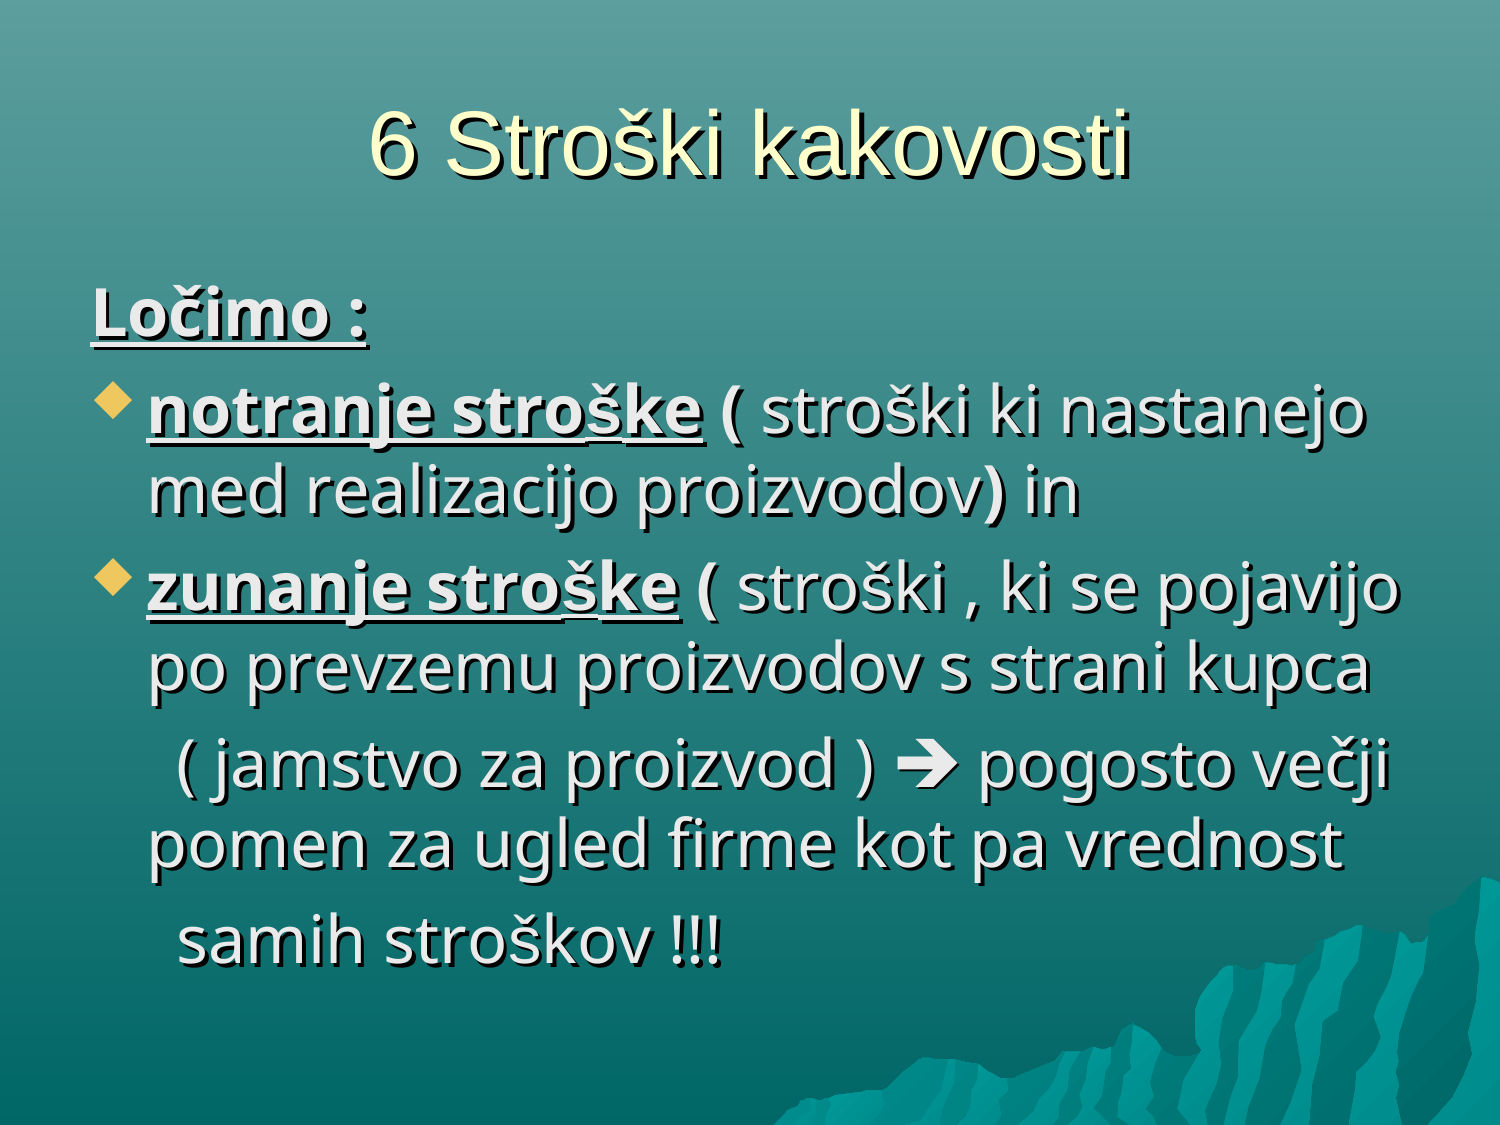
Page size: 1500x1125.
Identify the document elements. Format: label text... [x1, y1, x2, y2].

list Ločimo : notranje stroške ( stroški ki nastanejo med realizacijo proizvodov) in zunanje stroške ( stroški , ki se pojavijo po prevzemu proizvodov s strani kupca ( jamstvo za proizvod )  pogosto večji pomen za ugled firme kot pa vrednost samih stroškov !!! [75, 262, 1426, 1006]
title 6 Stroški kakovosti [75, 45, 1426, 233]
